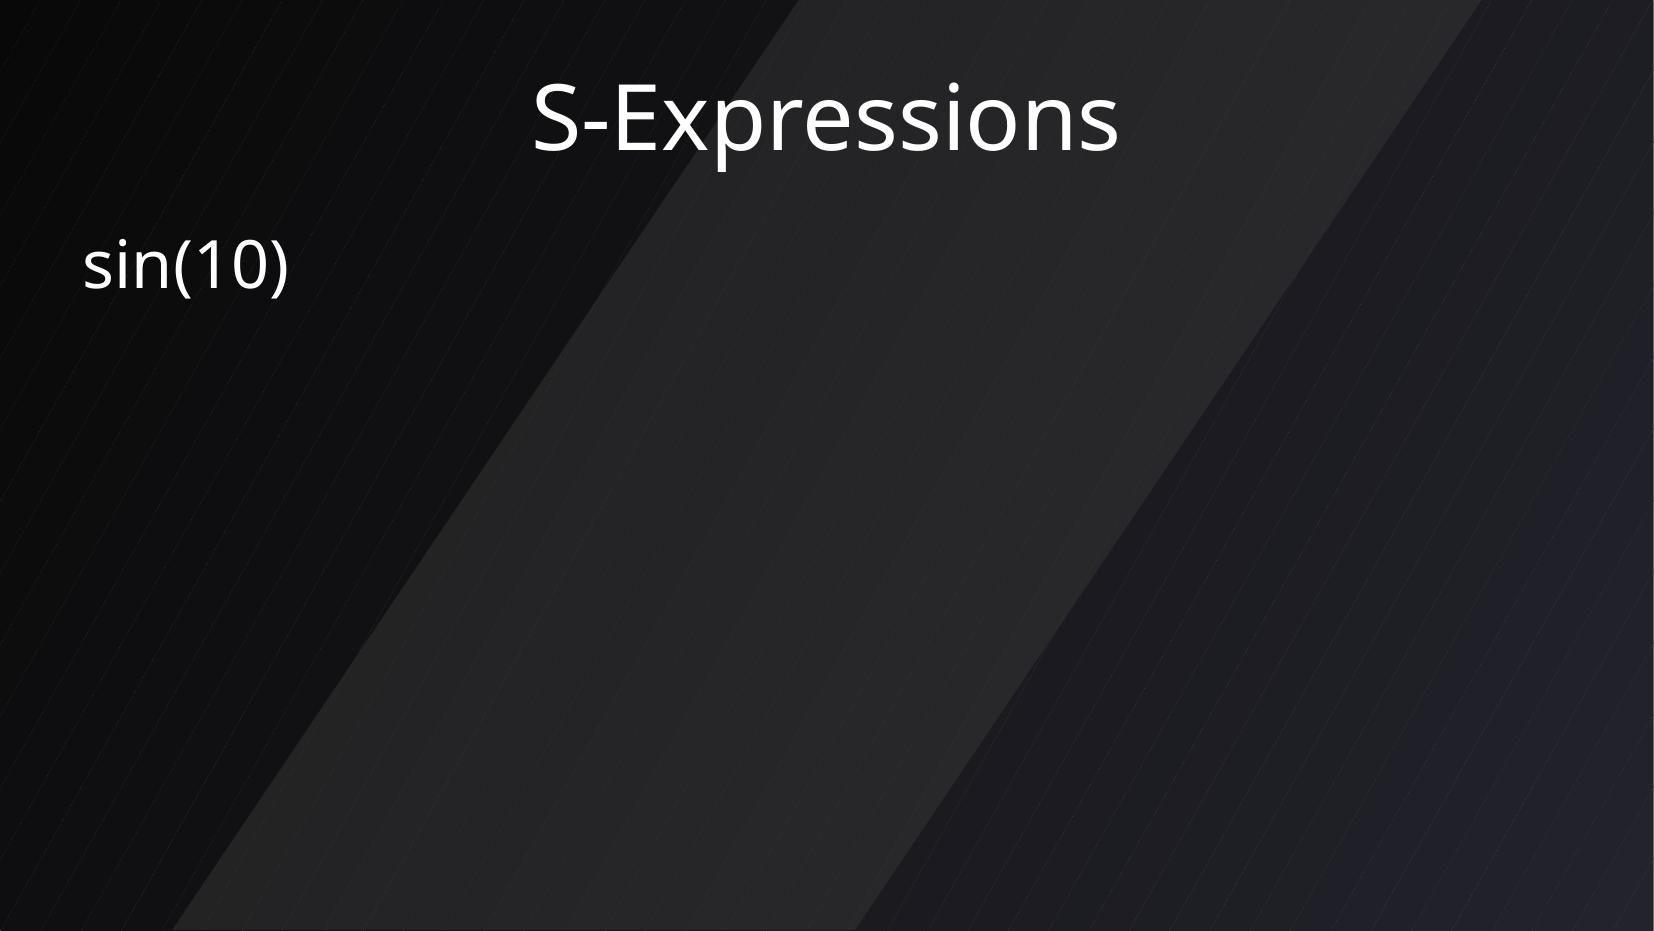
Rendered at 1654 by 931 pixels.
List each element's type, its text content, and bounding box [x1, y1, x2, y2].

list sin(10) [82, 217, 1571, 758]
title S-Expressions [82, 37, 1571, 193]
